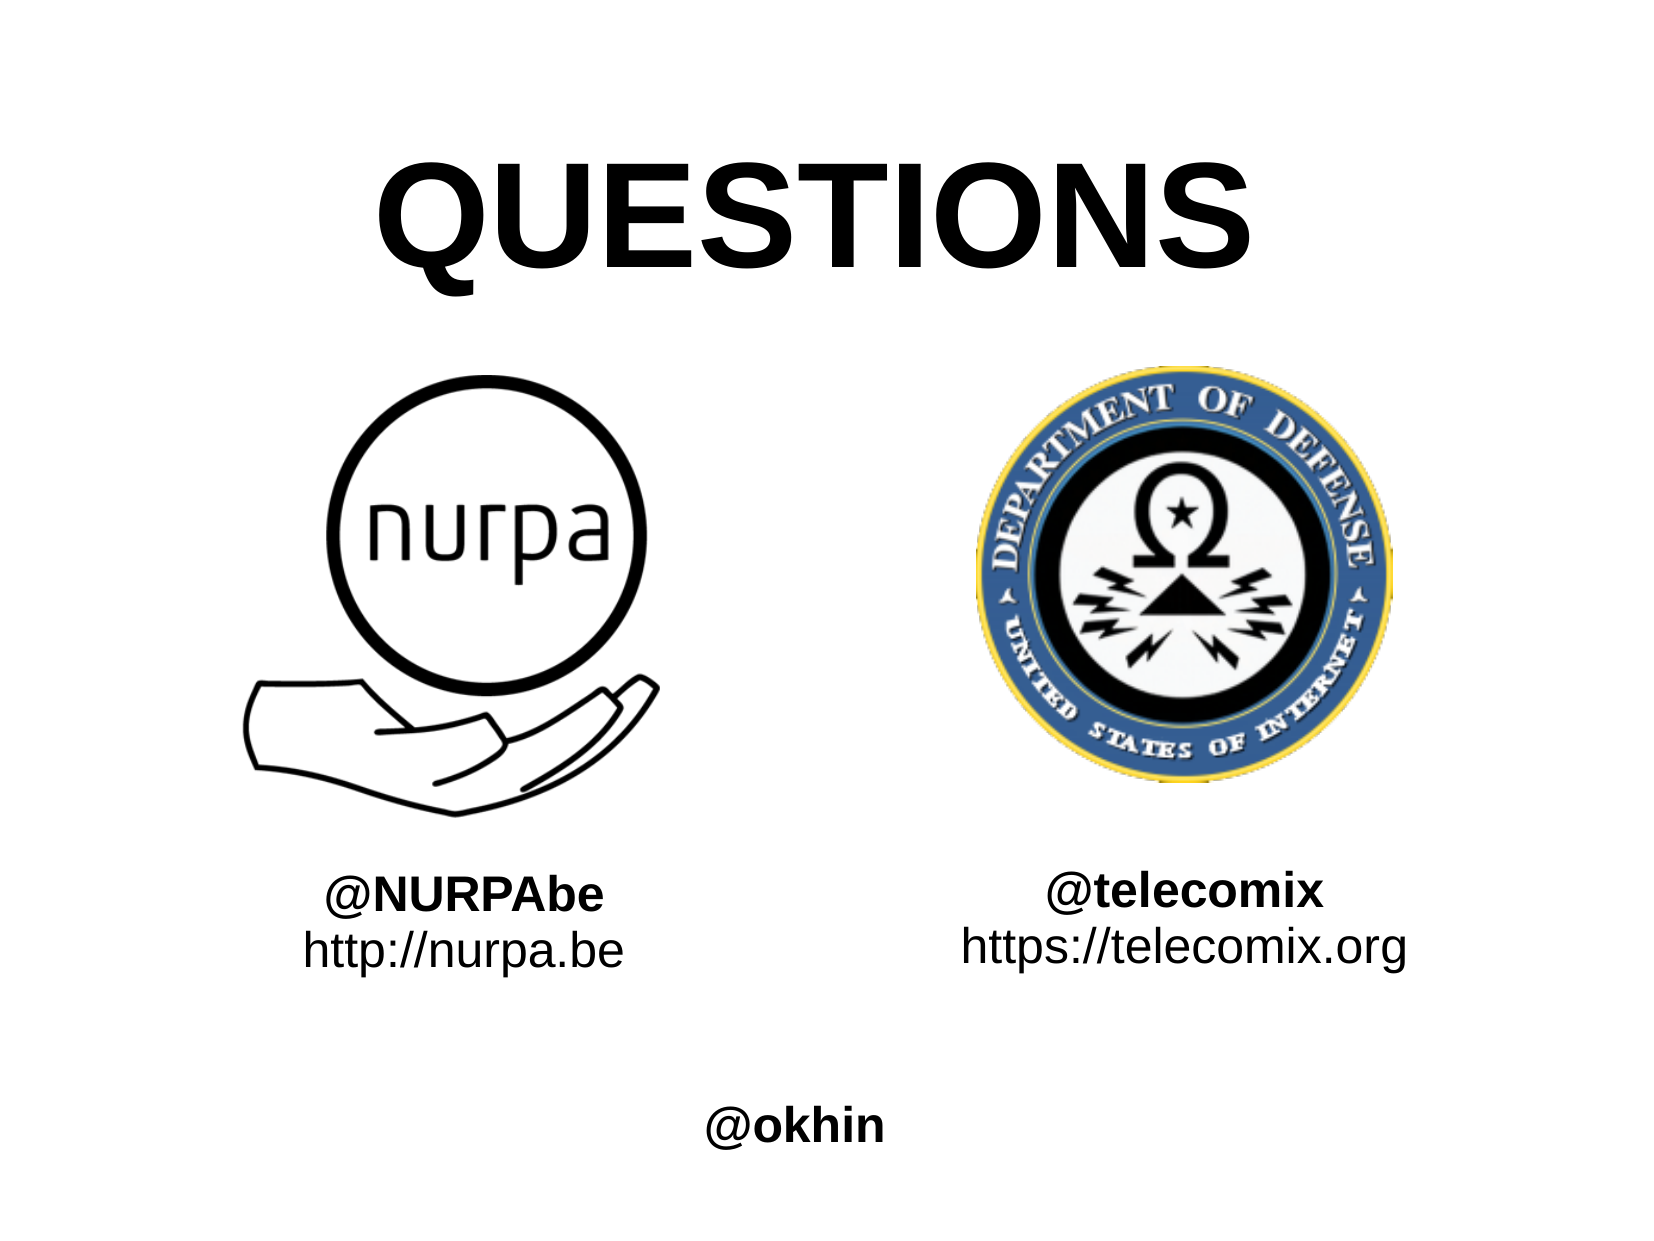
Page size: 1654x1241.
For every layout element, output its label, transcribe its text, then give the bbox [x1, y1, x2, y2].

picture [976, 366, 1393, 783]
picture [231, 375, 673, 818]
text_box @okhin [550, 1089, 1040, 1170]
title QUESTIONS [70, 111, 1559, 319]
text_box @NURPAbe http://nurpa.be [231, 858, 697, 1001]
text_box @telecomix https://telecomix.org [939, 854, 1430, 997]
